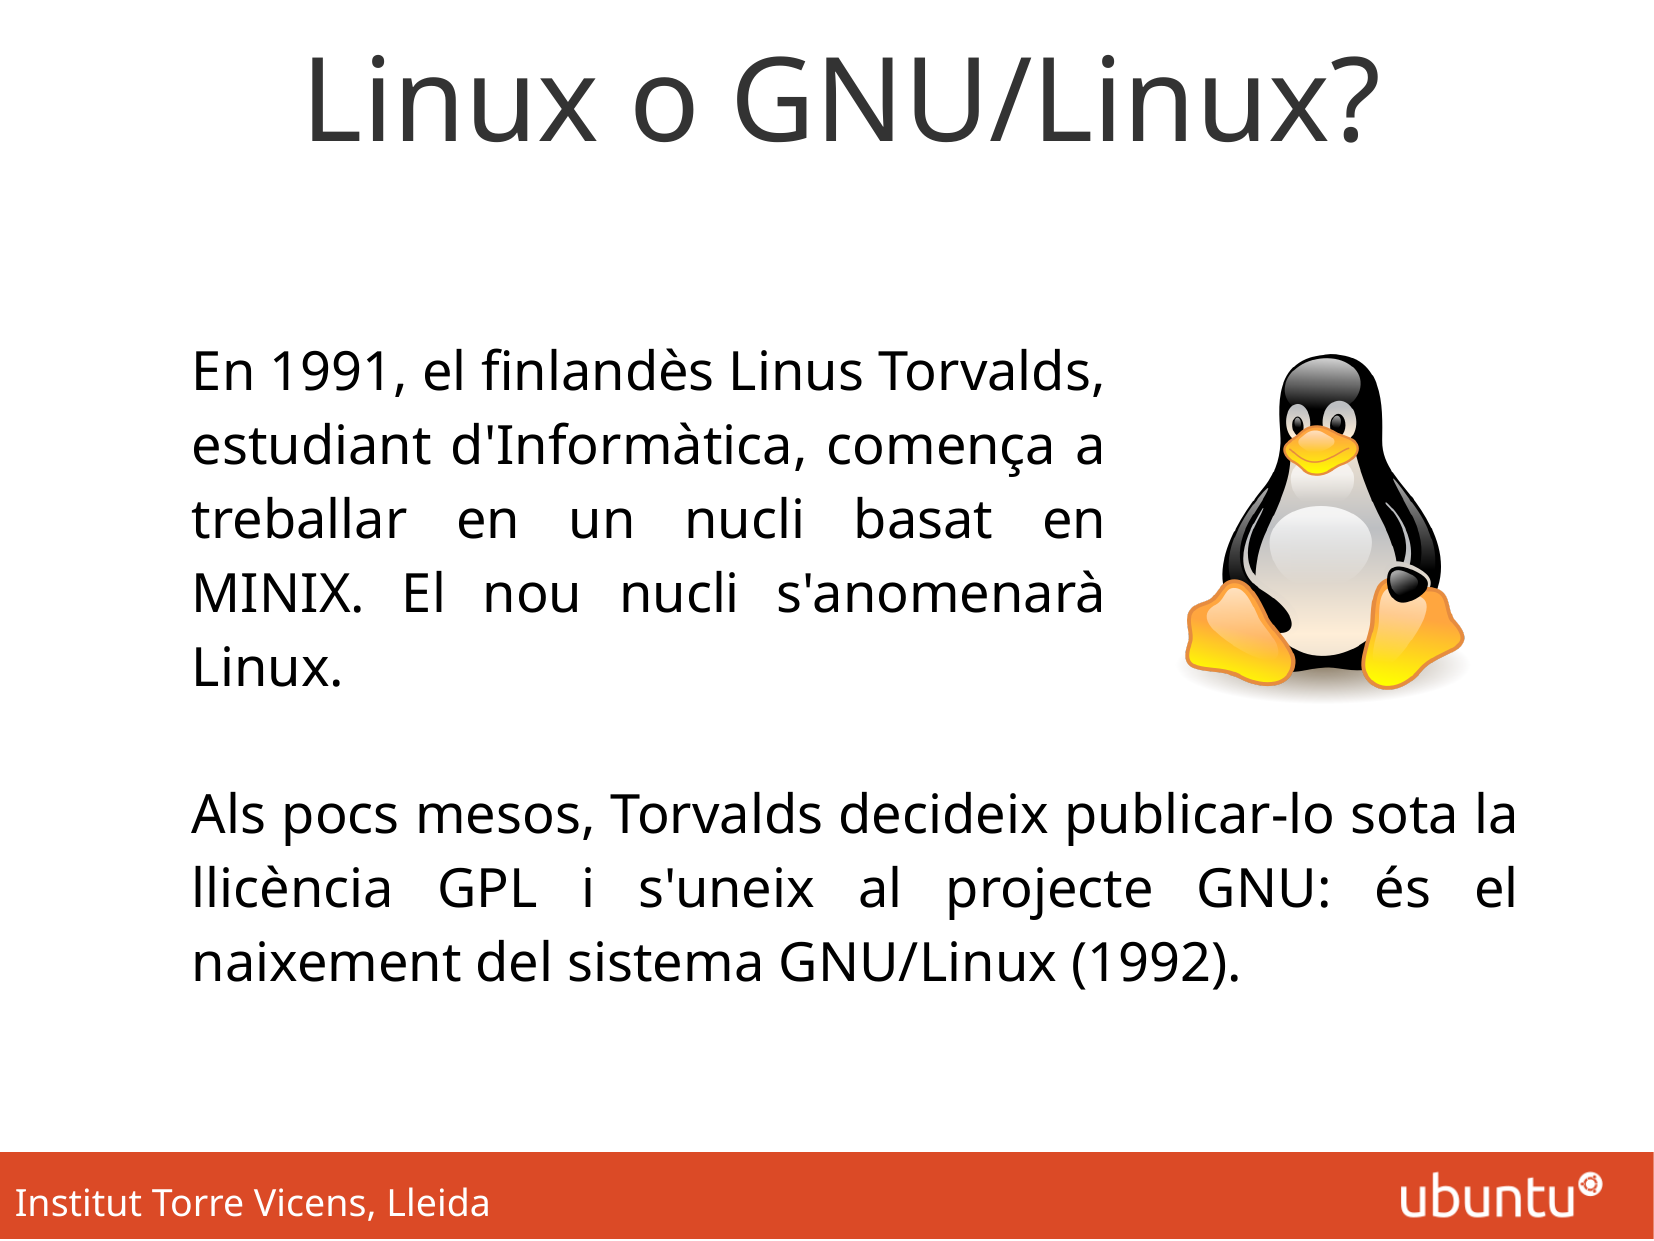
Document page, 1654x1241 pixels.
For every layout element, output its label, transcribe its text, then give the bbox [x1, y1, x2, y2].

picture [0, 1152, 1654, 1239]
text_box Institut Torre Vicens, Lleida 17/05/2014 [0, 1169, 728, 1227]
text_box Als pocs mesos, Torvalds decideix publicar-lo sota la llicència GPL i s'uneix al projecte GNU: és el naixement del sistema GNU/Linux (1992). [177, 767, 1536, 972]
text_box En 1991, el finlandès Linus Torvalds, estudiant d'Informàtica, comença a treballar en un nucli basat en MINIX. El nou nucli s'anomenarà Linux. [177, 324, 1123, 767]
title Linux o GNU/Linux? [0, 0, 1536, 216]
picture [1175, 354, 1471, 704]
